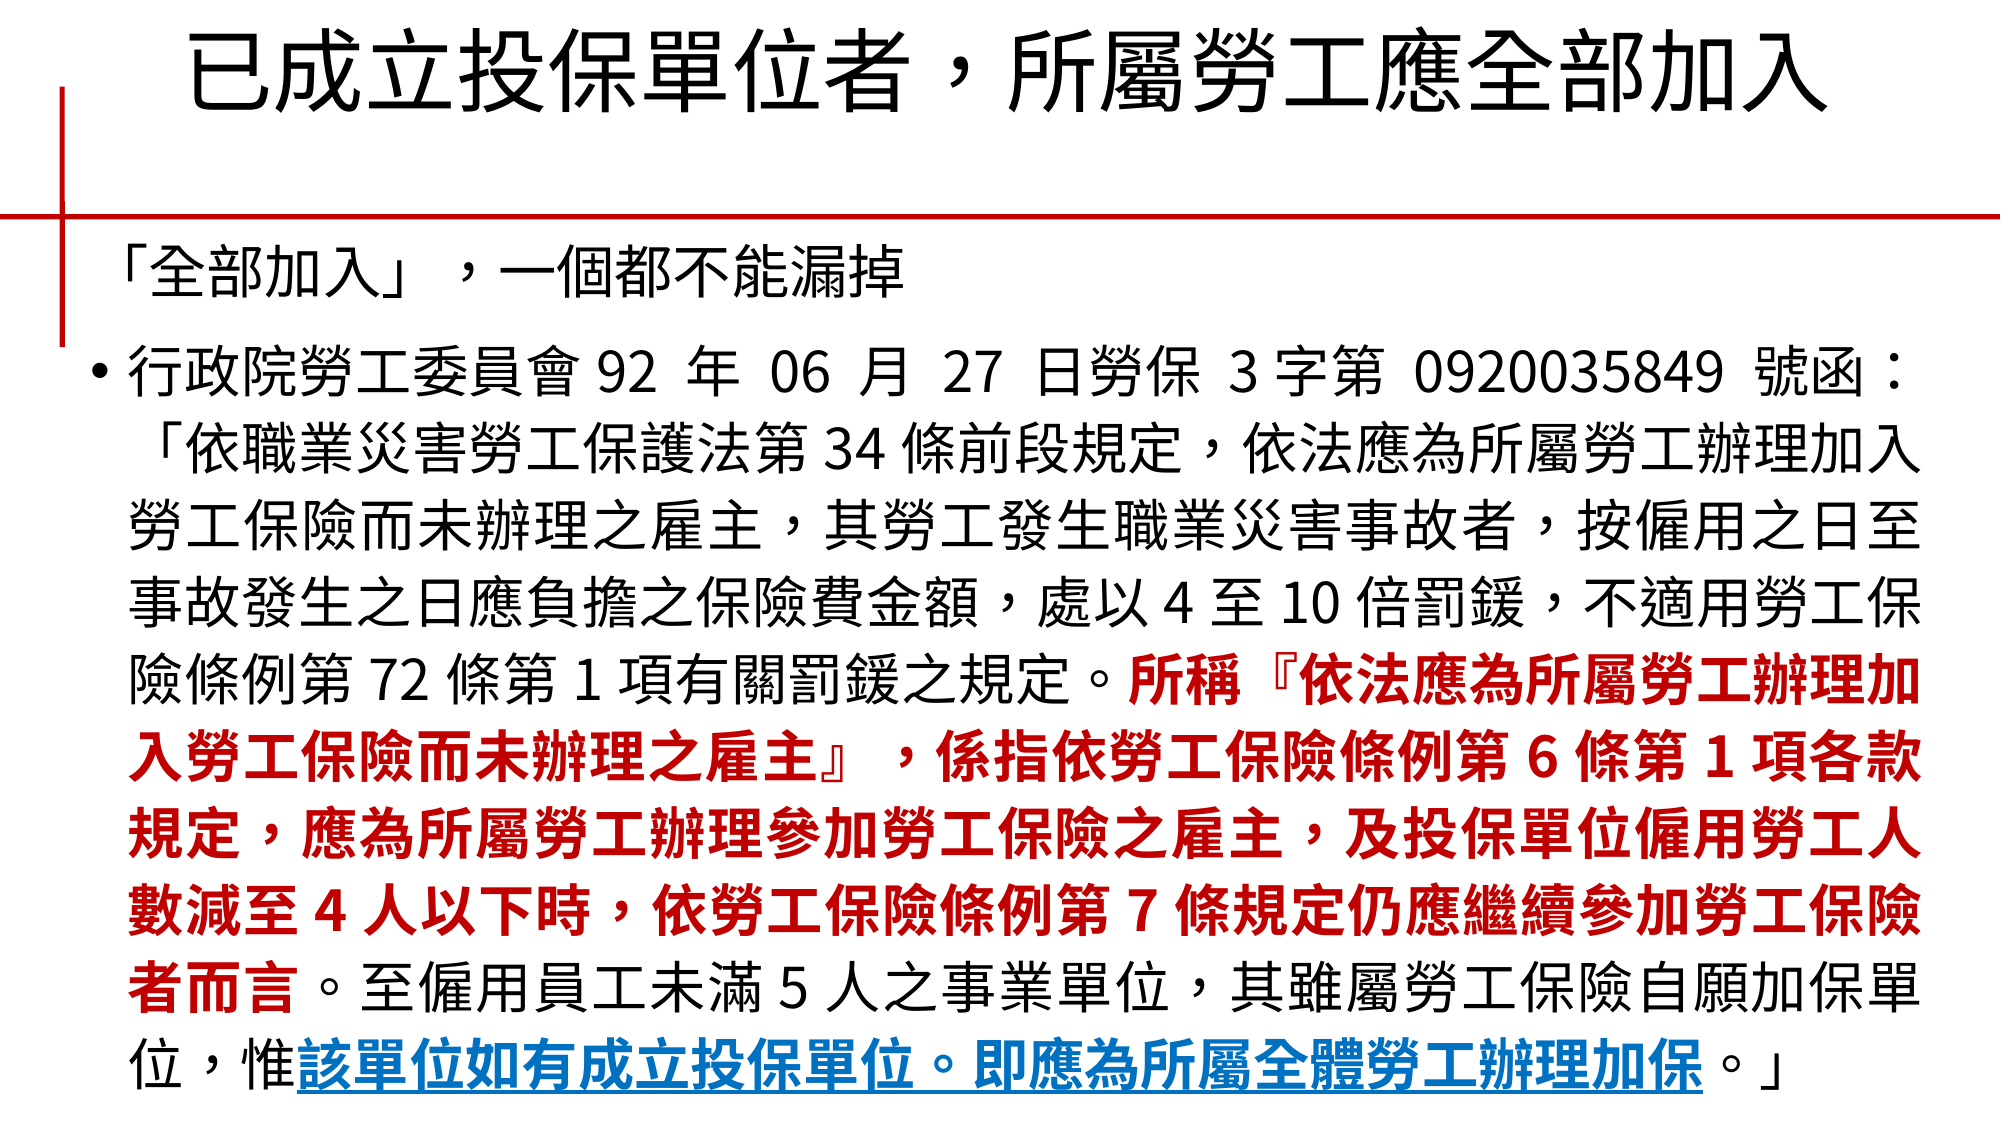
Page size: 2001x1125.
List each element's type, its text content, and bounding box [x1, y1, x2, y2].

list 「全部加入」，一個都不能漏掉 行政院勞工委員會92 年 06 月 27 日勞保 3字第 0920035849 號函：「依職業災害勞工保護法第34條前段規定，依法應為所屬勞工辦理加入勞工保險而未辦理之雇主，其勞工發生職業災害事故者，按僱用之日至事故發生之日應負擔之保險費金額，處以4至10倍罰鍰，不適用勞工保險條例第72條第1項有關罰鍰之規定。所稱『依法應為所屬勞工辦理加入勞工保險而未辦理之雇主』，係指依勞工保險條例第6條第1項各款規定，應為所屬勞工辦理參加勞工保險之雇主，及投保單位僱用勞工人數減至4人以下時，依勞工保險條例第7條規定仍應繼續參加勞工保險者而言。至僱用員工未滿5人之事業單位，其雖屬勞工保險自願加保單位，惟該單位如有成立投保單位。即應為所屬全體勞工辦理加保。」 [75, 228, 1938, 1038]
title 已成立投保單位者，所屬勞工應全部加入 [75, 6, 1938, 211]
